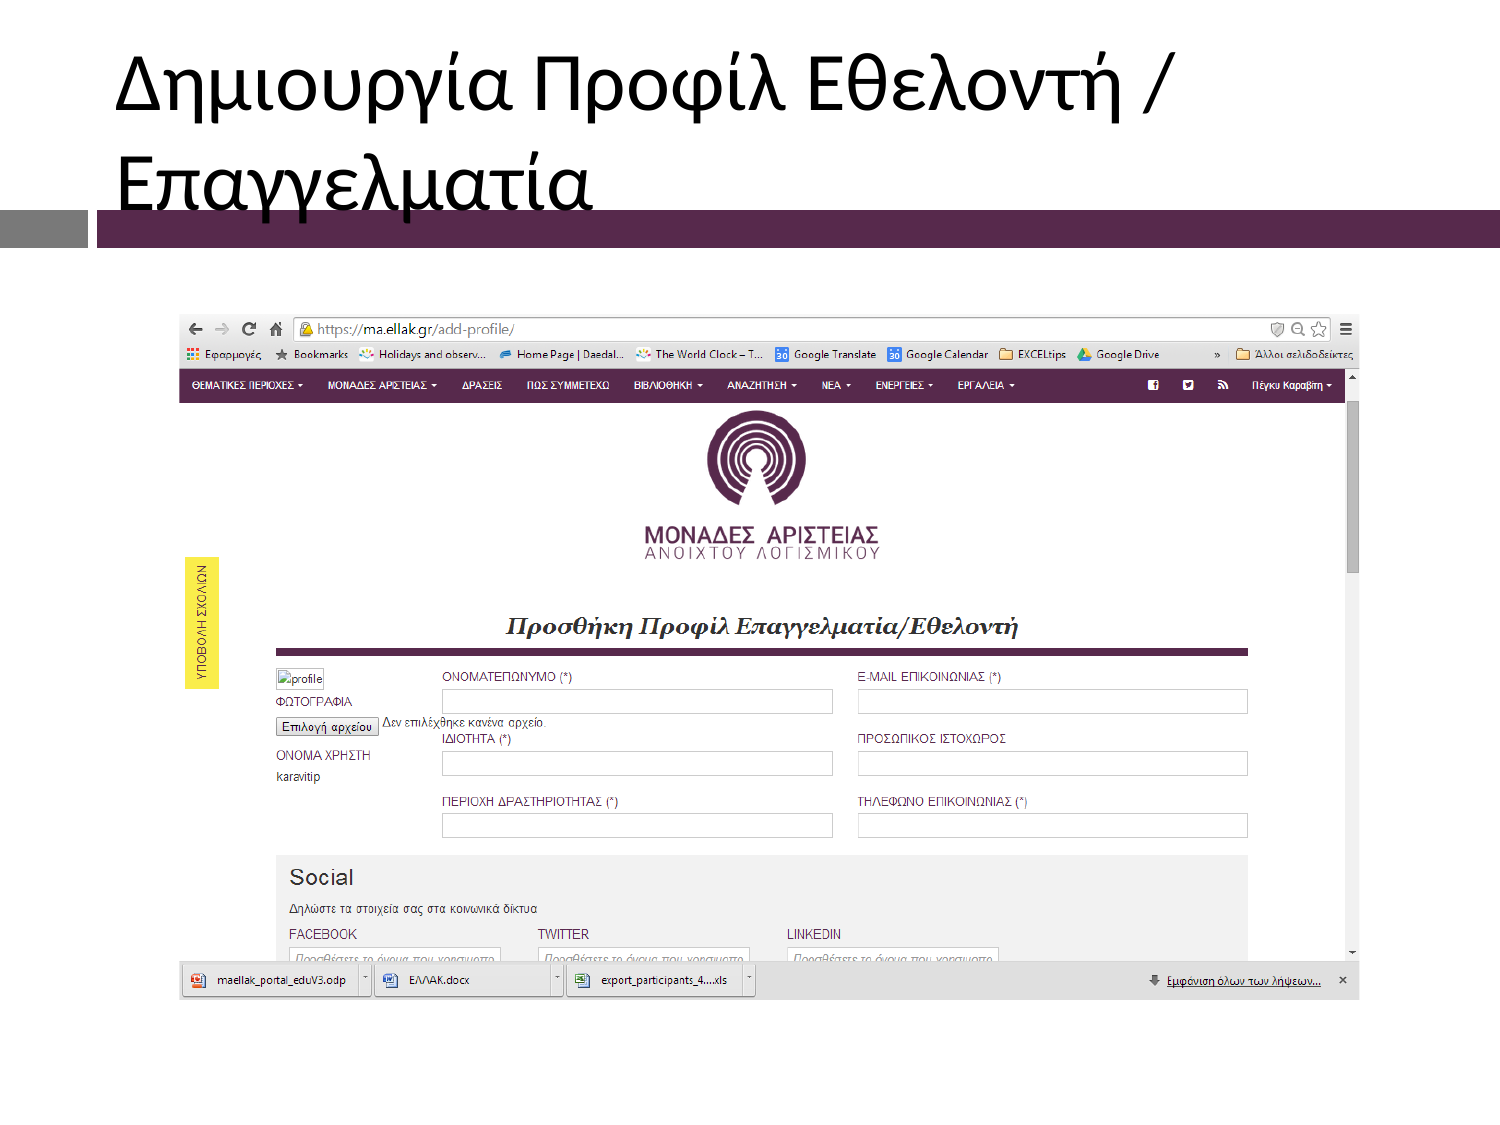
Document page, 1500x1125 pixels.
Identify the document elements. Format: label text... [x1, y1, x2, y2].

title Δημιουργία Προφίλ Εθελοντή / Επαγγελματία [100, 19, 1438, 182]
picture [179, 314, 1360, 1001]
